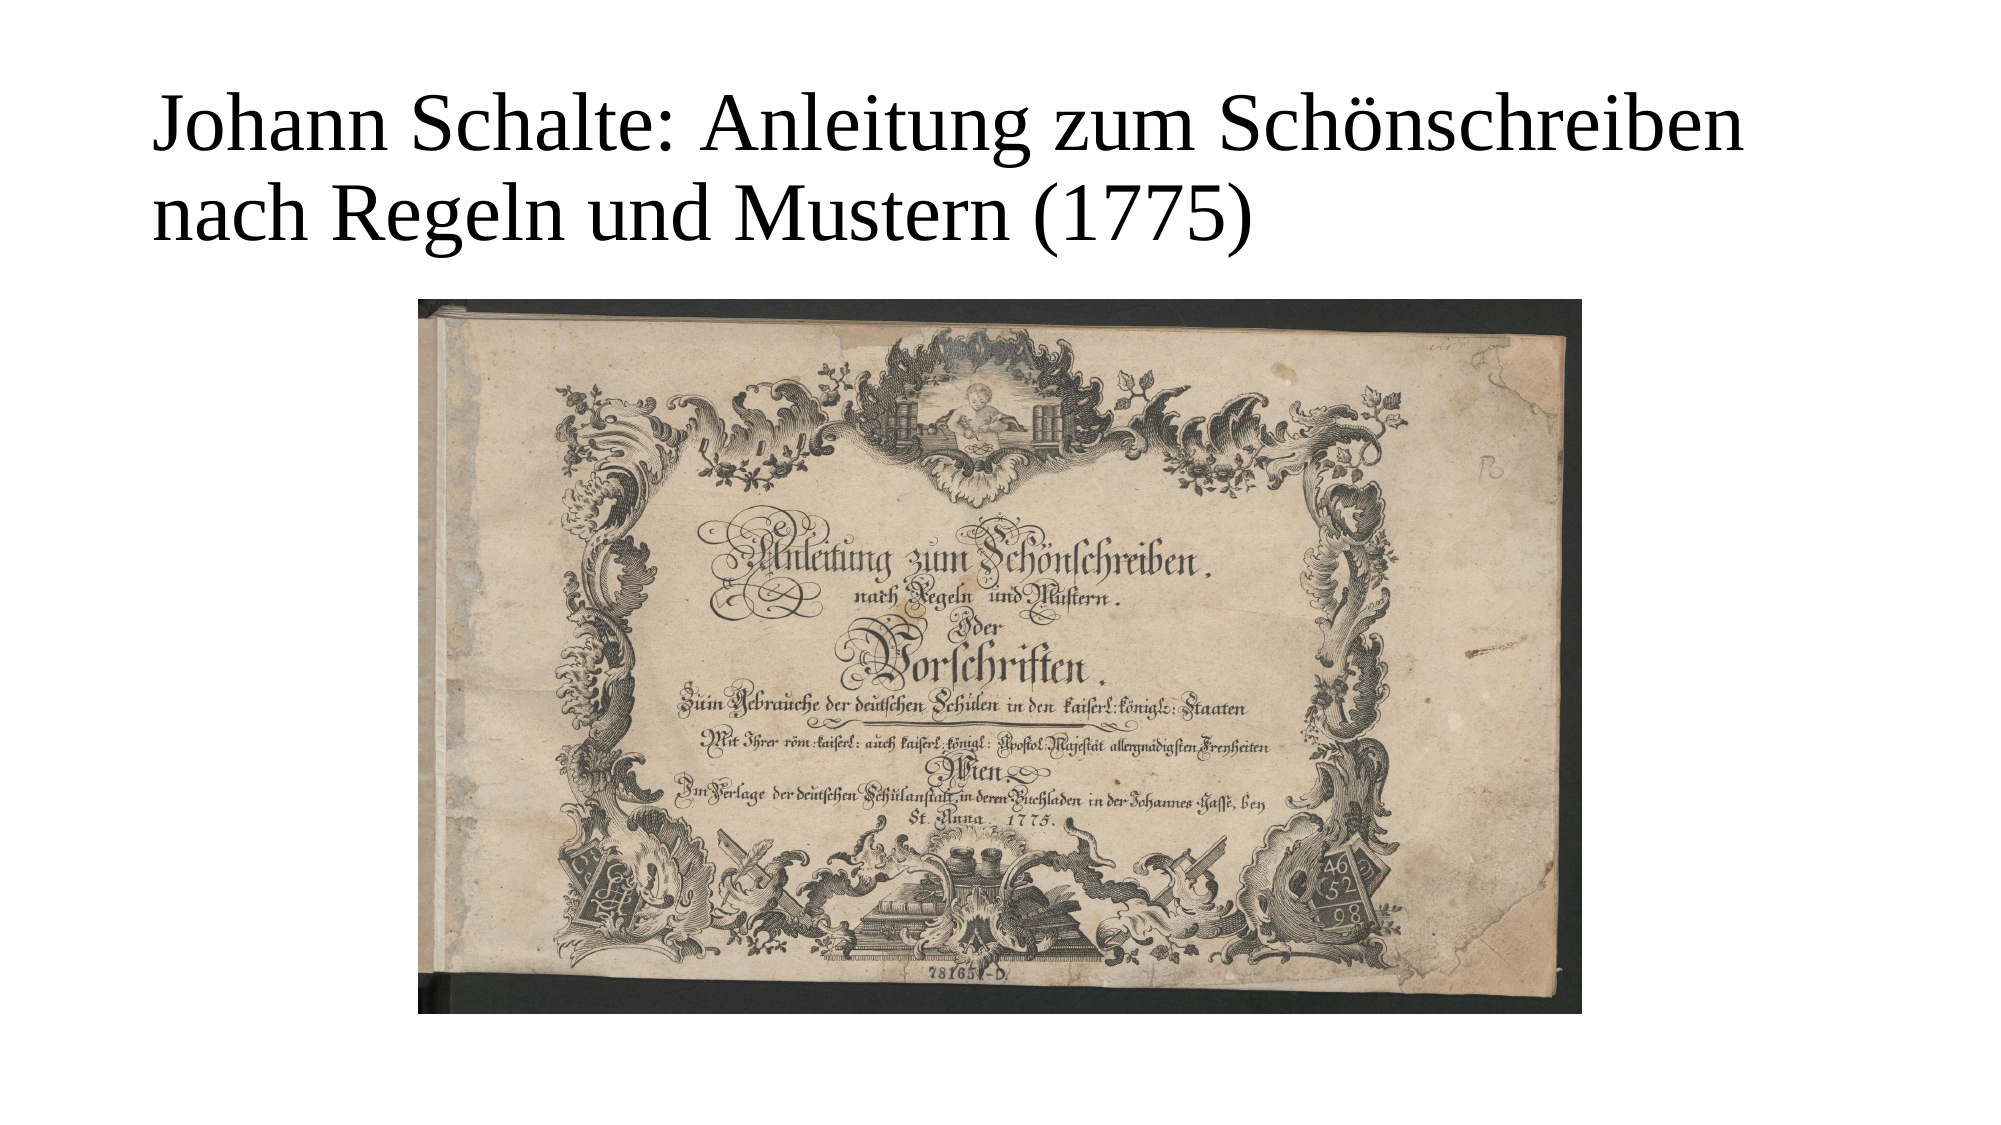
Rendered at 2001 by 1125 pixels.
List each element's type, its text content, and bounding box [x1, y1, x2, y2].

title Johann Schalte: Anleitung zum Schönschreiben nach Regeln und Mustern (1775) [137, 59, 1863, 278]
picture [418, 299, 1582, 1014]
